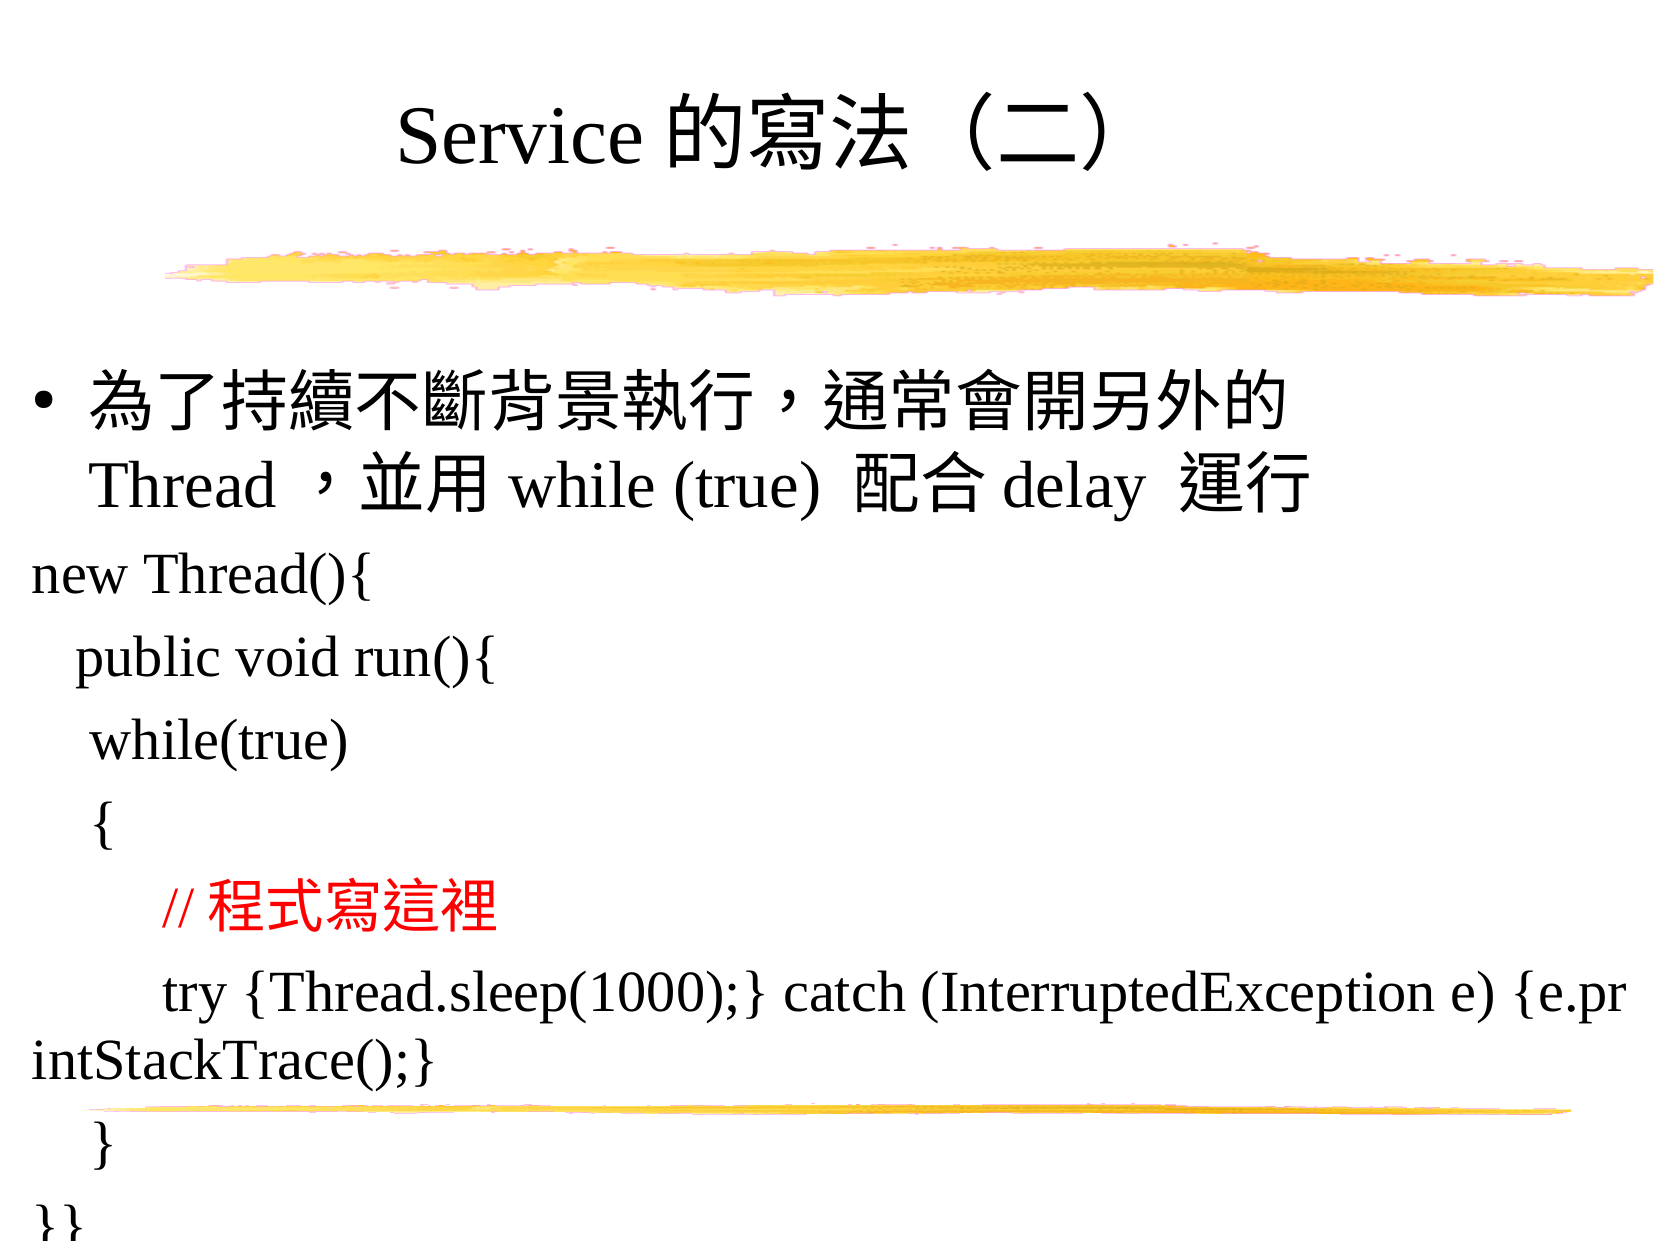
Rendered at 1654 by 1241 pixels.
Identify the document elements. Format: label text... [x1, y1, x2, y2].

list 為了持續不斷背景執行，通常會開另外的 Thread，並用while (true) 配合delay 運行 new Thread(){ public void run(){ while(true) { //程式寫這裡 try {Thread.sleep(1000);} catch (InterruptedException e) {e.printStackTrace();} } }} [31, 358, 1632, 1200]
title Service的寫法（二） [76, 28, 1482, 235]
picture [165, 237, 1654, 308]
